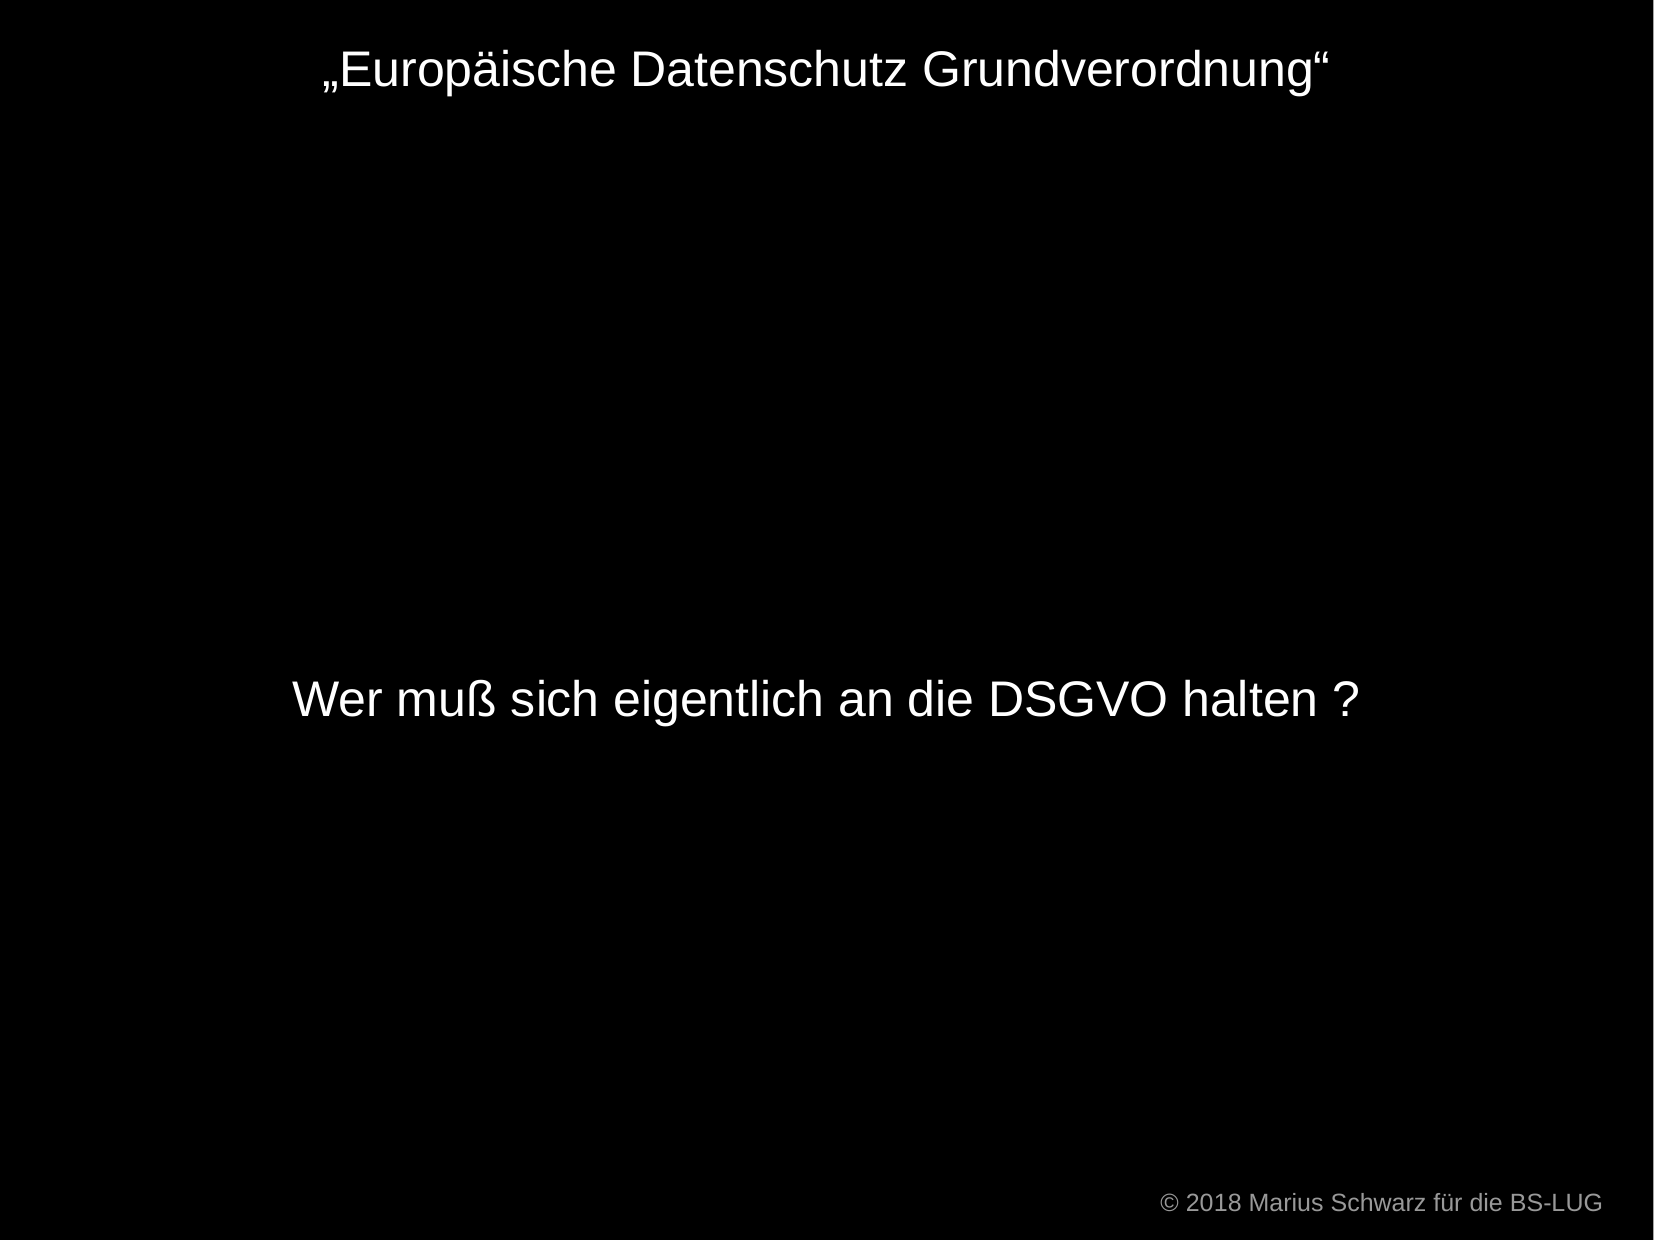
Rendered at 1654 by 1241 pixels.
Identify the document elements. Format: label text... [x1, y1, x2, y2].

title „Europäische Datenschutz Grundverordnung“ [82, 41, 1571, 209]
text_box © 2018 Marius Schwarz für die BS-LUG [1145, 1181, 1630, 1224]
text_box Wer muß sich eigentlich an die DSGVO halten ? [82, 290, 1571, 1109]
